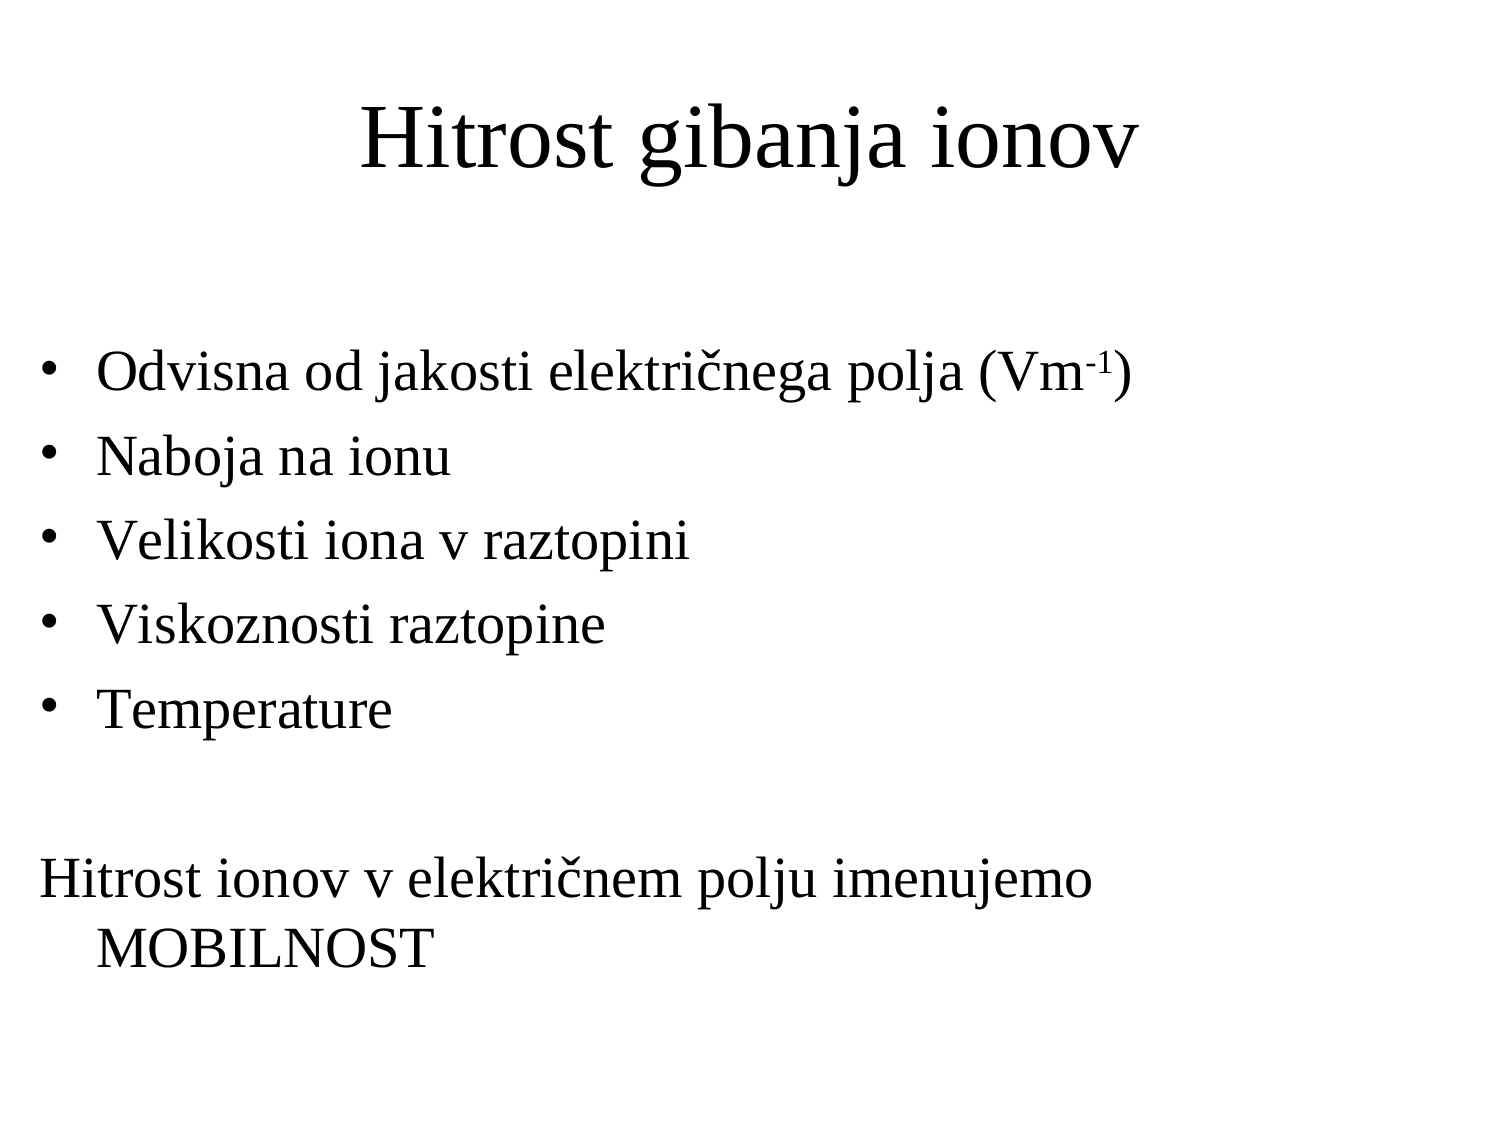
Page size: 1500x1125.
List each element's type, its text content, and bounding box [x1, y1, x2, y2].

title Hitrost gibanja ionov [112, 37, 1388, 225]
list Odvisna od jakosti električnega polja (Vm-1) Naboja na ionu Velikosti iona v raztopini Viskoznosti raztopine Temperature Hitrost ionov v električnem polju imenujemo MOBILNOST [24, 324, 1463, 1001]
